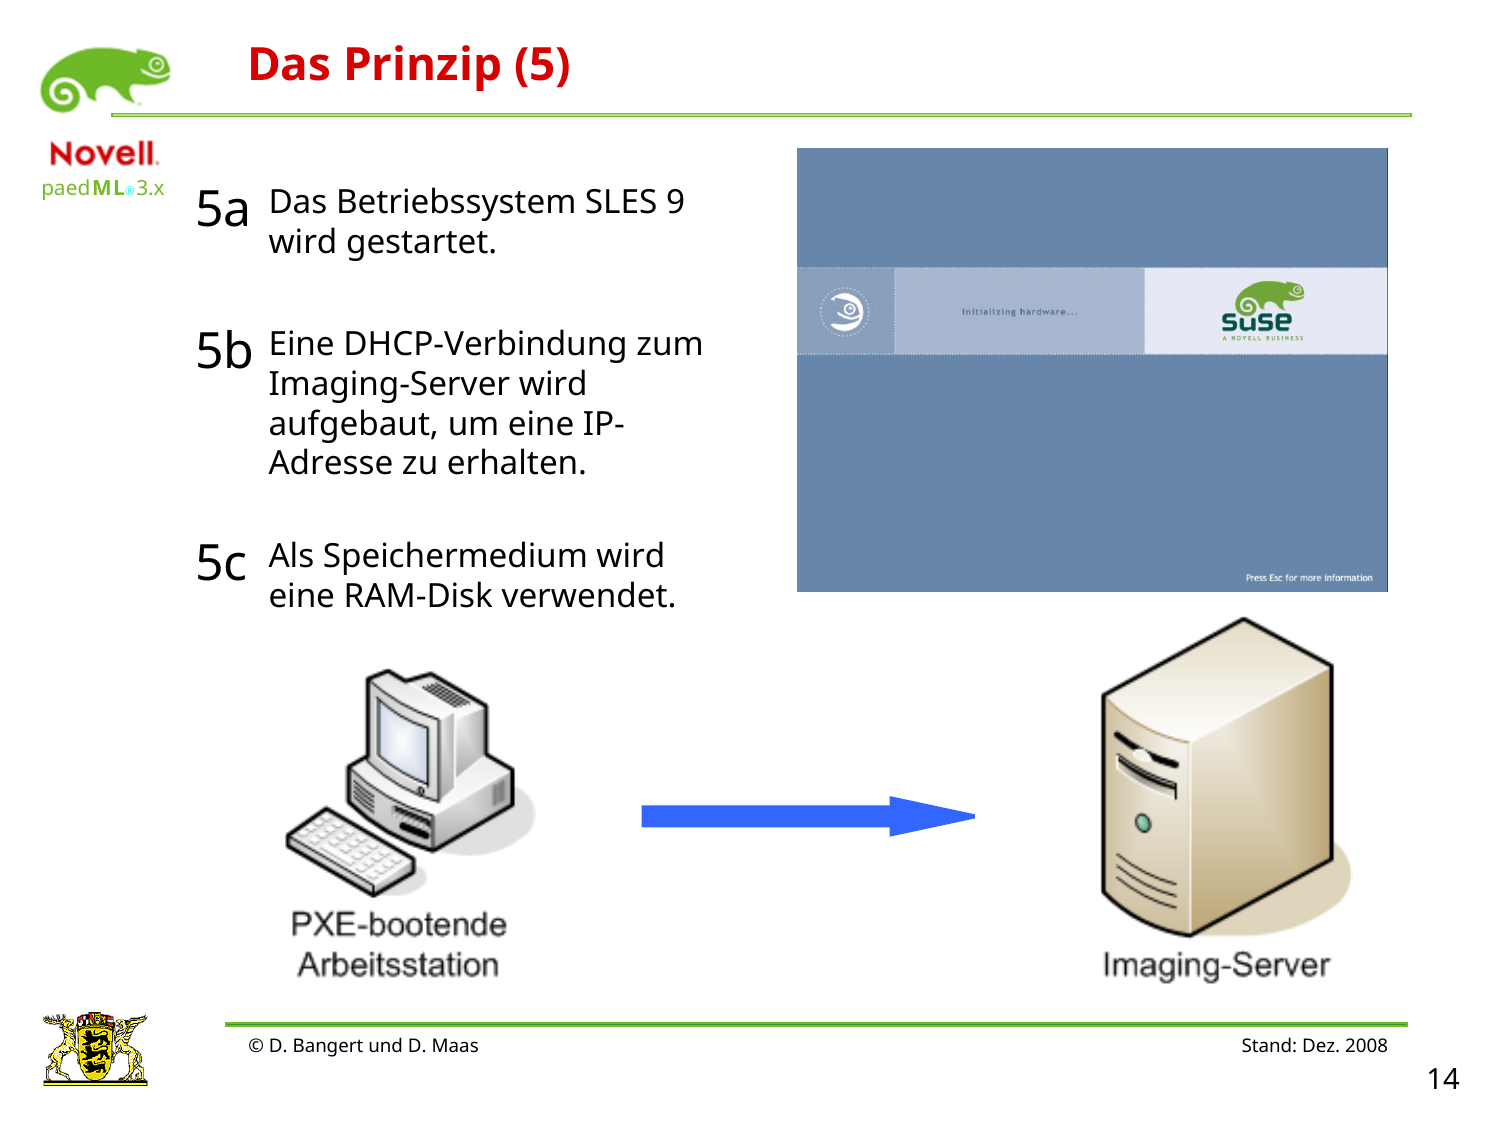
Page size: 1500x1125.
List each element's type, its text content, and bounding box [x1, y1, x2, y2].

picture [41, 1011, 148, 1088]
text_box 5c [180, 522, 280, 599]
text_box Als Speichermedium wird eine RAM-Disk verwendet. [253, 526, 751, 622]
text_box 5a [180, 169, 280, 245]
picture [285, 668, 536, 988]
text_box 5b [180, 310, 280, 387]
text_box Das Betriebssystem SLES 9 wird gestartet. [253, 172, 715, 268]
picture [26, 30, 184, 188]
text_box [643, 798, 975, 835]
title Das Prinzip (5)‏ [232, 12, 1388, 113]
picture [1100, 616, 1353, 988]
text_box Eine DHCP-Verbindung zum Imaging-Server wird aufgebaut, um eine IP-Adresse zu erhalten. [253, 314, 751, 490]
picture [797, 148, 1388, 592]
